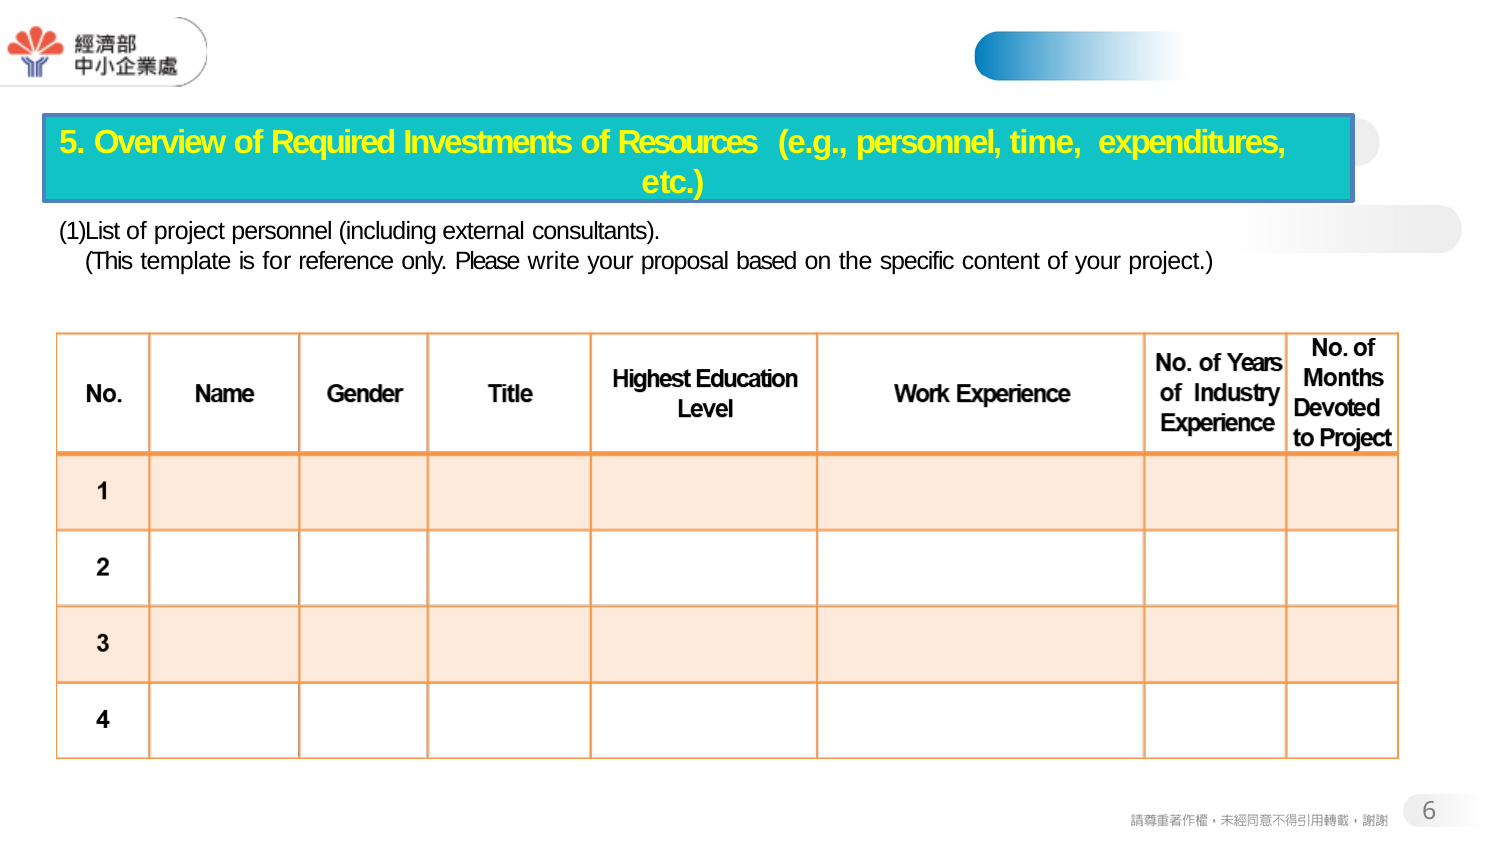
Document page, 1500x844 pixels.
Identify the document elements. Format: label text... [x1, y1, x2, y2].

text_box 6 [1417, 790, 1454, 828]
picture [56, 324, 1399, 759]
text_box (1)List of project personnel (including external consultants). (This template is for reference only. Please write your proposal based on the specific content of your project.) [56, 212, 1379, 276]
title 5. Overview of Required Investments of Resources (e.g., personnel, time, expenditures, etc.) [44, 114, 1353, 202]
